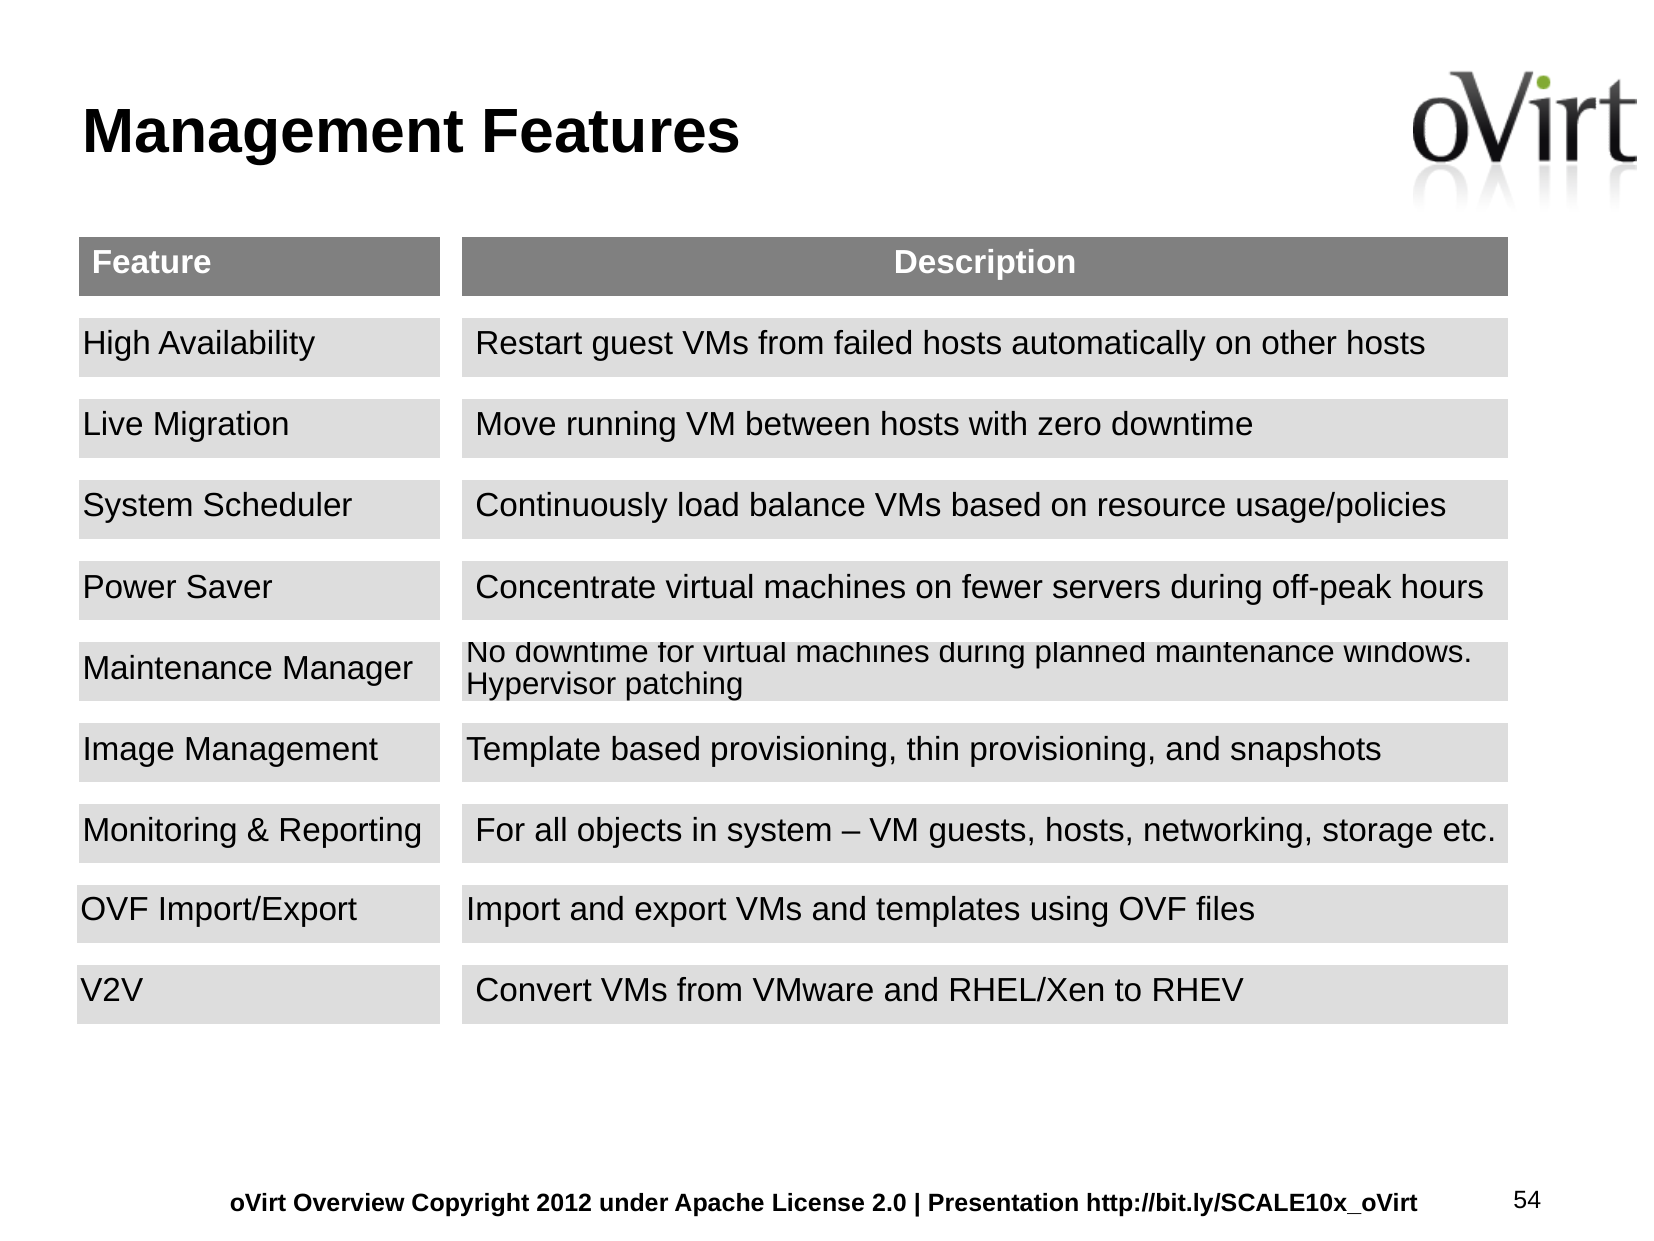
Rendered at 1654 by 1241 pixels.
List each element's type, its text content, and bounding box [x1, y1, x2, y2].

table_header Description [462, 237, 1508, 296]
table_header OVF Import/Export [77, 885, 440, 943]
table_cell No downtime for virtual machines during planned maintenance windows. Hypervisor patching [462, 642, 1508, 701]
table_cell Live Migration [79, 399, 440, 458]
table_cell For all objects in system – VM guests, hosts, networking, storage etc. [462, 804, 1508, 863]
table_header Import and export VMs and templates using OVF files [462, 885, 1508, 943]
table_cell Maintenance Manager [79, 642, 440, 701]
table_header Feature [79, 237, 440, 296]
table_cell Template based provisioning, thin provisioning, and snapshots [462, 723, 1508, 782]
title Management Features [82, 37, 1571, 226]
table_cell Restart guest VMs from failed hosts automatically on other hosts [462, 318, 1508, 377]
table_cell Move running VM between hosts with zero downtime [462, 399, 1508, 458]
table_cell Monitoring & Reporting [79, 804, 440, 863]
table_cell High Availability [79, 318, 440, 377]
table_cell Power Saver [79, 561, 440, 620]
table_cell Convert VMs from VMware and RHEL/Xen to RHEV [462, 965, 1508, 1024]
table_cell Image Management [79, 723, 440, 782]
table_cell System Scheduler [79, 480, 440, 539]
picture [1571, 63, 1637, 212]
table_cell Continuously load balance VMs based on resource usage/policies [462, 480, 1508, 539]
table_cell Concentrate virtual machines on fewer servers during off-peak hours [462, 561, 1508, 620]
table_cell V2V [77, 965, 440, 1024]
